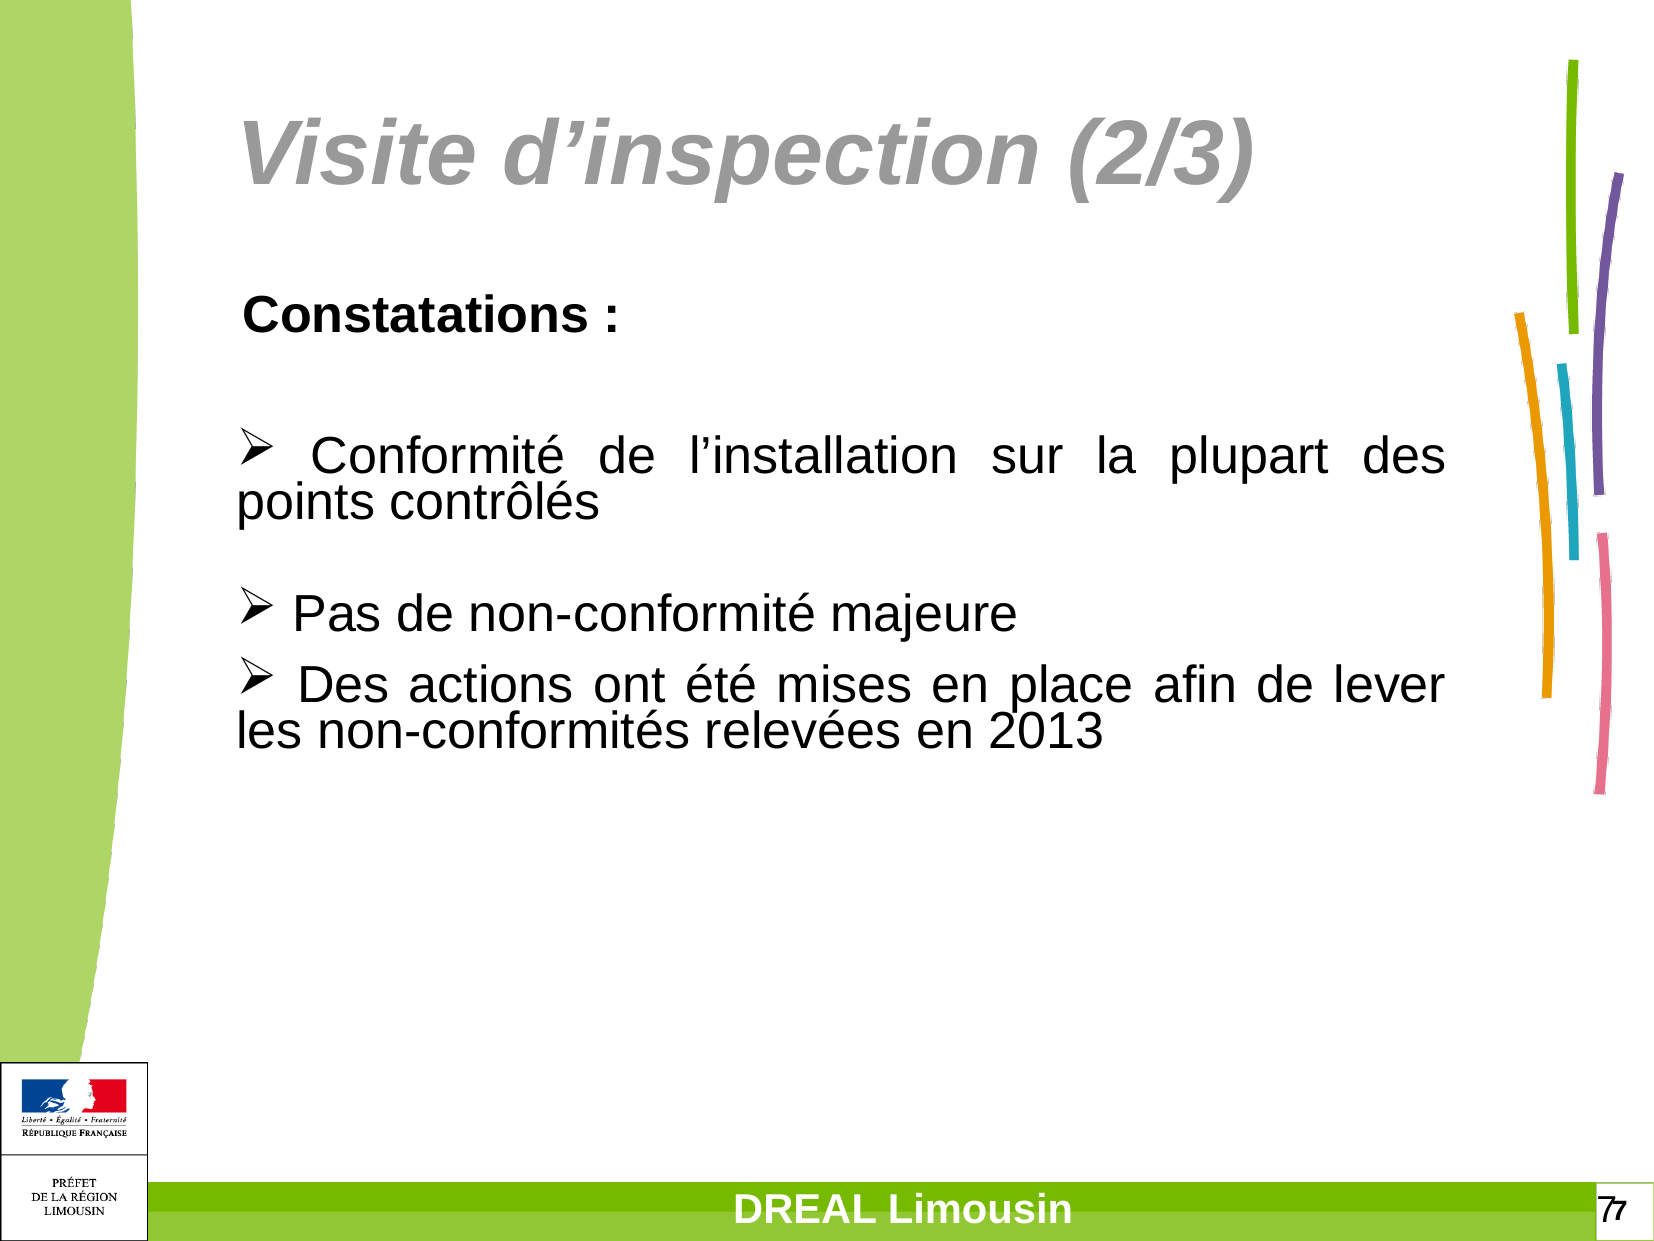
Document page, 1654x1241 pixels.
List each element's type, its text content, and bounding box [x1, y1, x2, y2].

title Visite d’inspection (2/3) [236, 59, 1477, 260]
list Constatations : Conformité de l’installation sur la plupart des points contrôlés Pas de non-conformité majeure Des actions ont été mises en place afin de lever les non-conformités relevées en 2013 [236, 295, 1447, 1241]
picture [0, 0, 1654, 1241]
